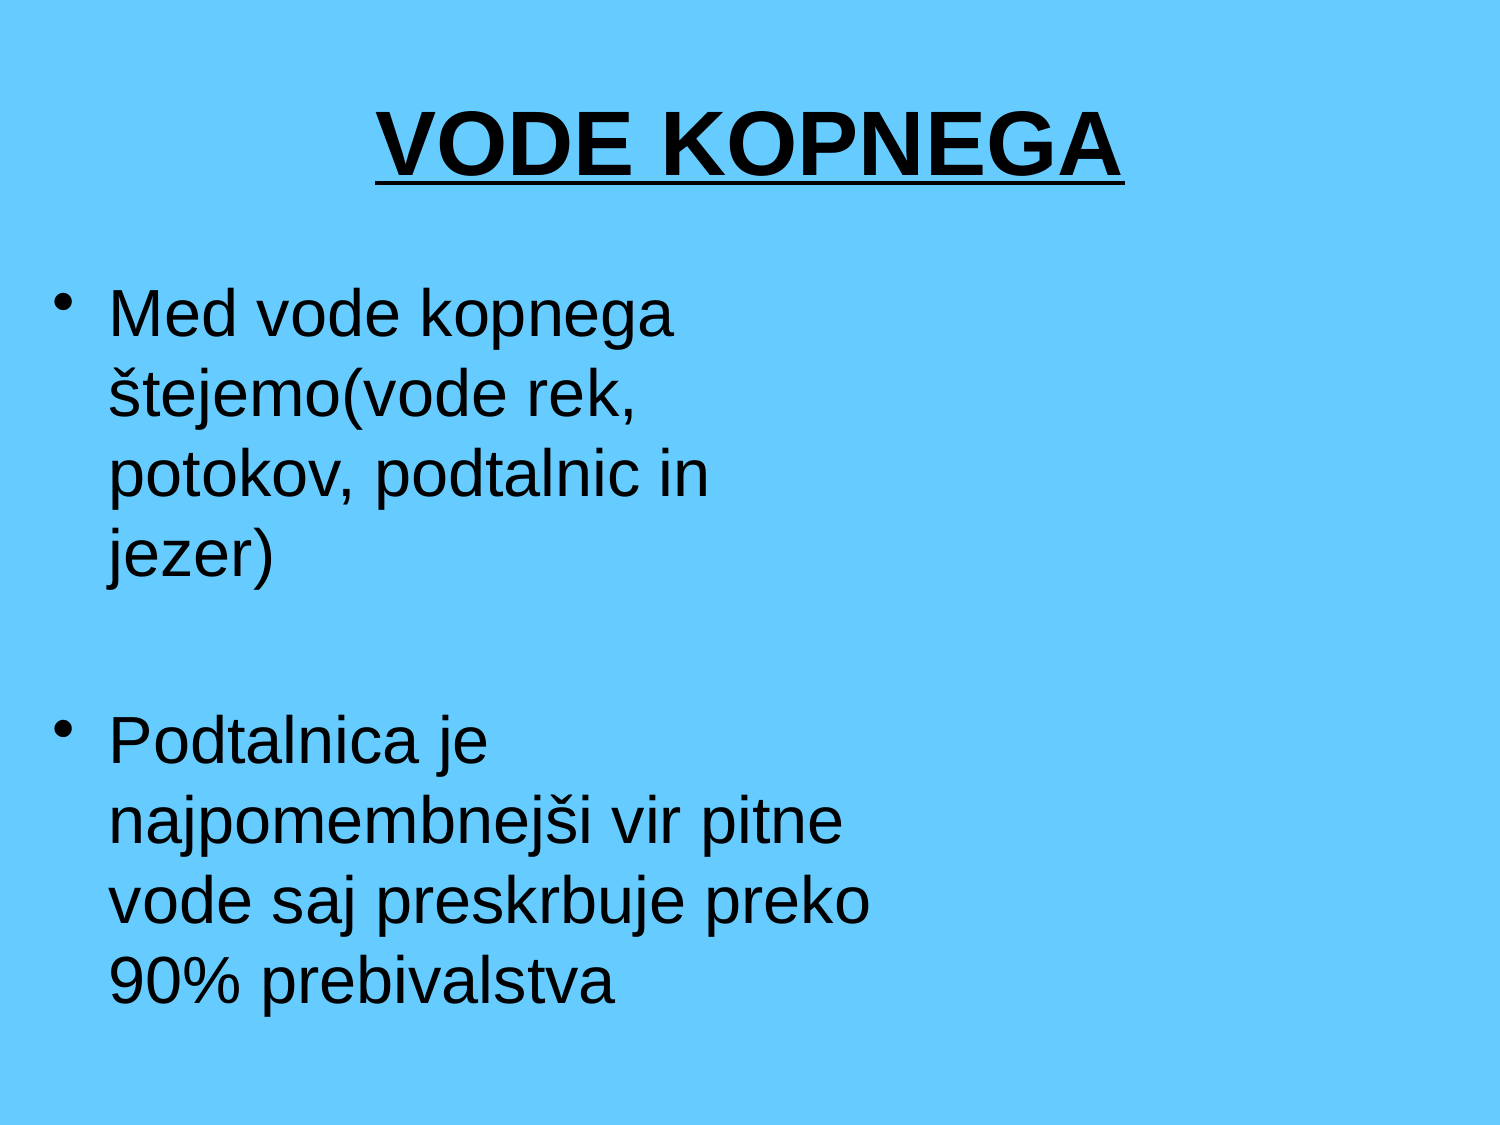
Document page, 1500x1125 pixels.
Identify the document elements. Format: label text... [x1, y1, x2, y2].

list Med vode kopnega štejemo(vode rek, potokov, podtalnic in jezer) Podtalnica je najpomembnejši vir pitne vode saj preskrbuje preko 90% prebivalstva [37, 262, 892, 1094]
title VODE KOPNEGA [75, 45, 1425, 233]
